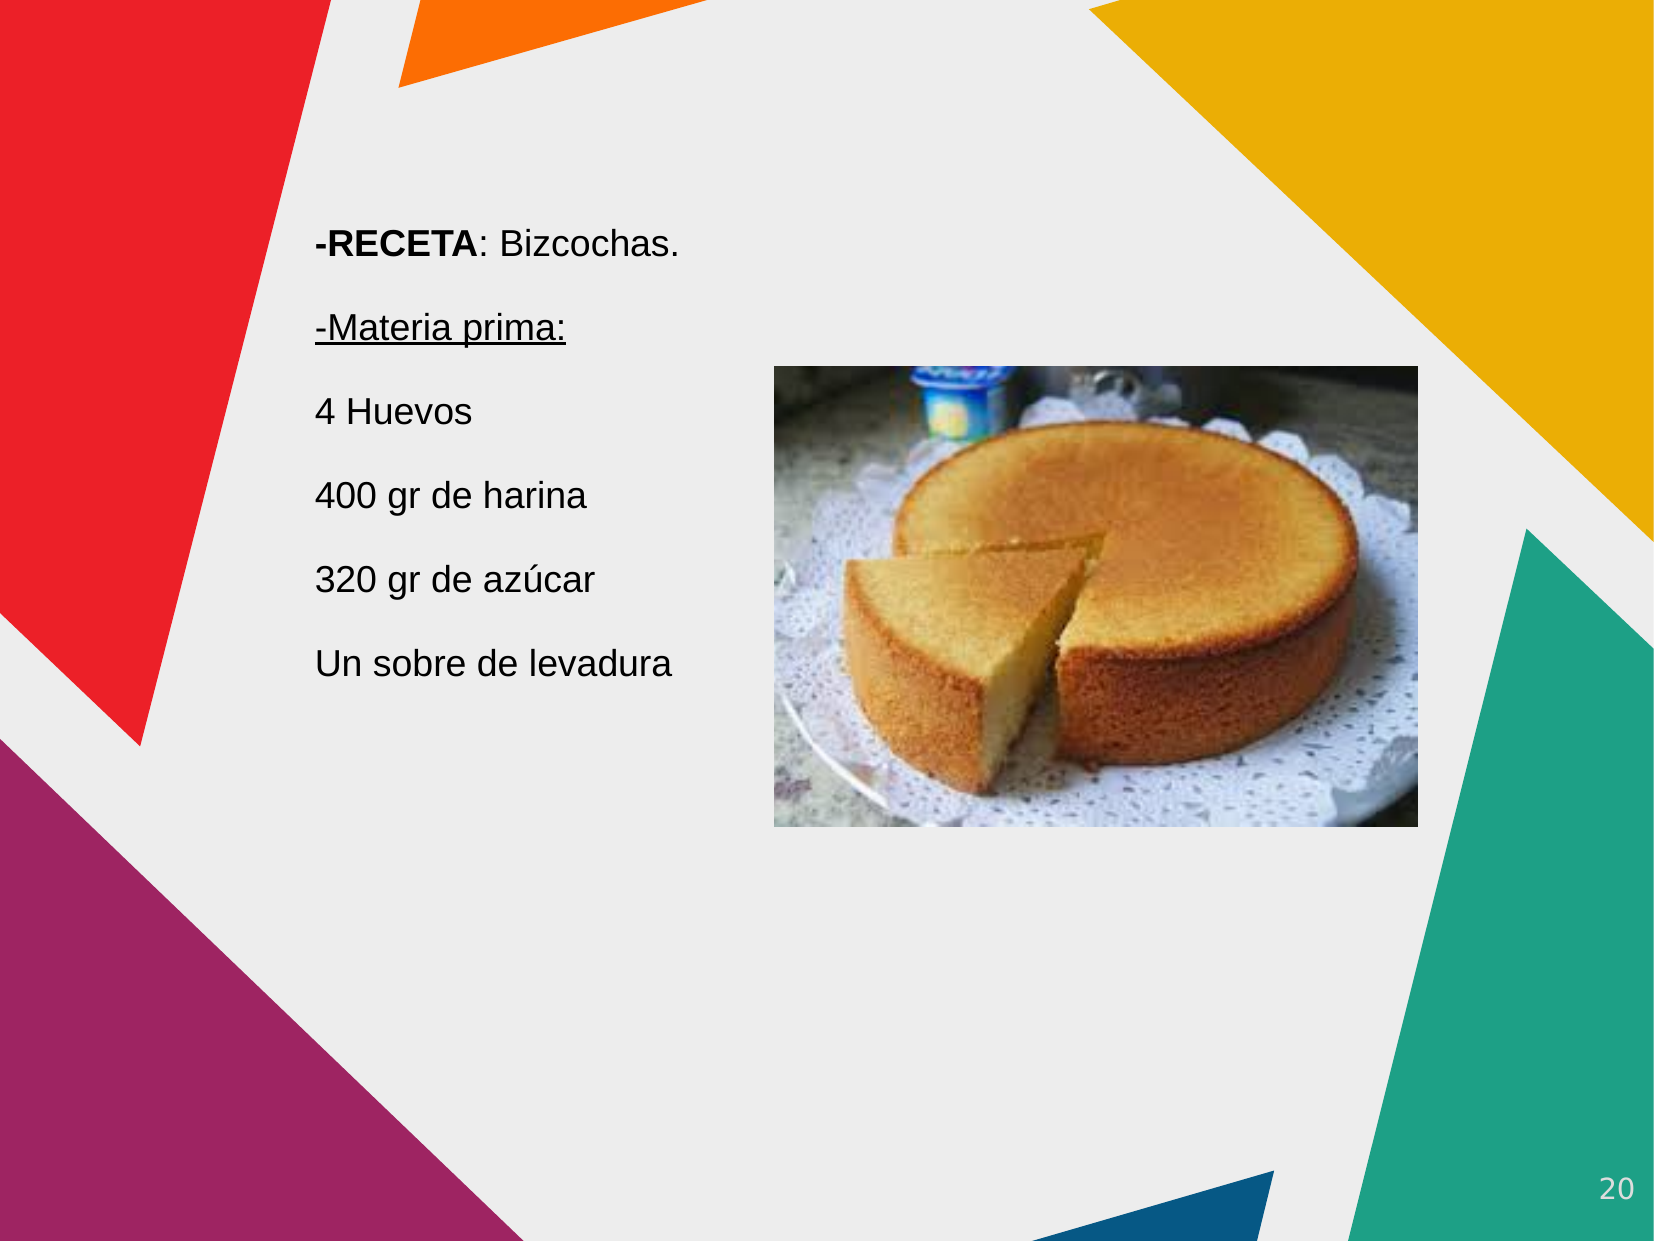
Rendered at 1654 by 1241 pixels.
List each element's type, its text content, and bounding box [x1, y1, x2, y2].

picture [774, 366, 1418, 827]
text_box -RECETA: Bizcochas. -Materia prima: 4 Huevos 400 gr de harina 320 gr de azúcar Un sobre de levadura [300, 215, 733, 709]
